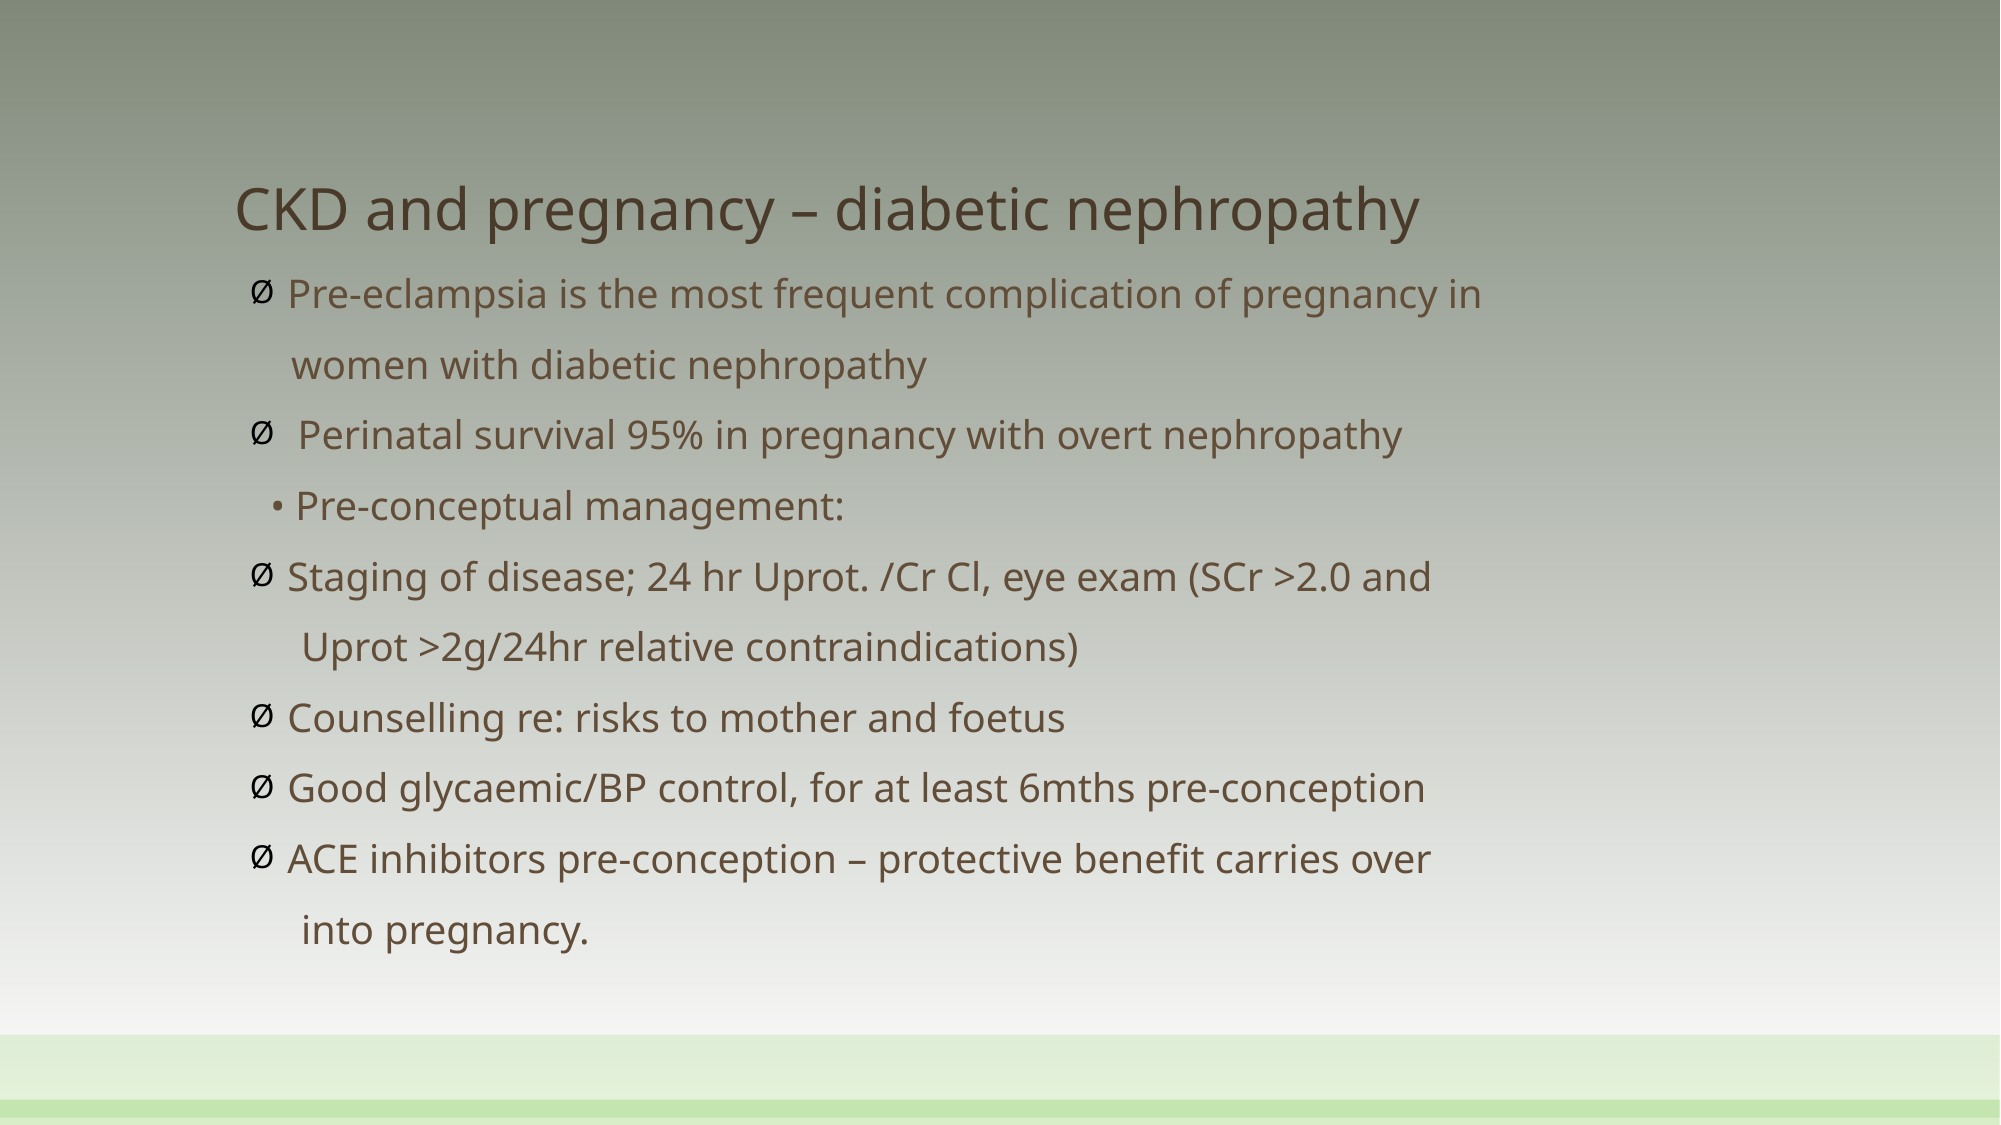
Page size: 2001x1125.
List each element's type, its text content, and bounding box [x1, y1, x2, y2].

title CKD and pregnancy – diabetic nephropathy [219, 71, 1780, 251]
list Pre-eclampsia is the most frequent complication of pregnancy in women with diabetic nephropathy Perinatal survival 95% in pregnancy with overt nephropathy • Pre-conceptual management: Staging of disease; 24 hr Uprot. /Cr Cl, eye exam (SCr >2.0 and Uprot >2g/24hr relative contraindications) Counselling re: risks to mother and foetus Good glycaemic/BP control, for at least 6mths pre-conception ACE inhibitors pre-conception – protective benefit carries over into pregnancy. [219, 274, 1780, 987]
